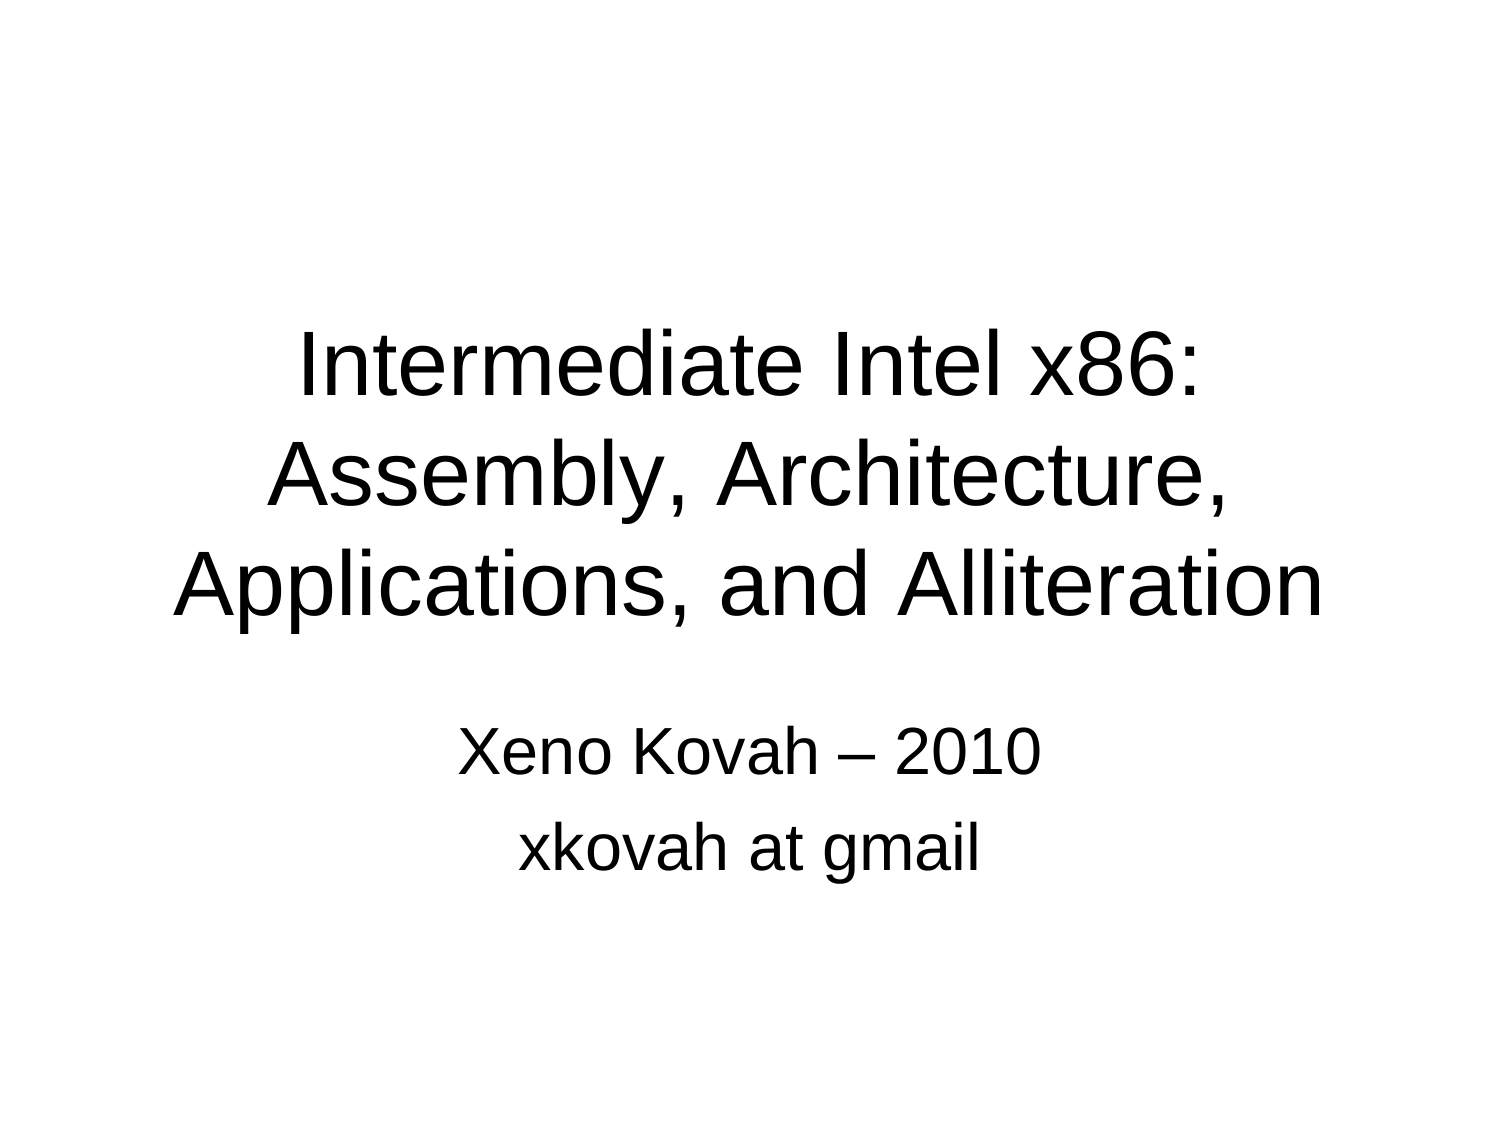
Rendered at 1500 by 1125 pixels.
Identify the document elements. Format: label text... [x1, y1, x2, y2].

title Intermediate Intel x86: Assembly, Architecture, Applications, and Alliteration [112, 296, 1388, 642]
text_box Xeno Kovah – 2010 xkovah at gmail [225, 699, 1276, 989]
